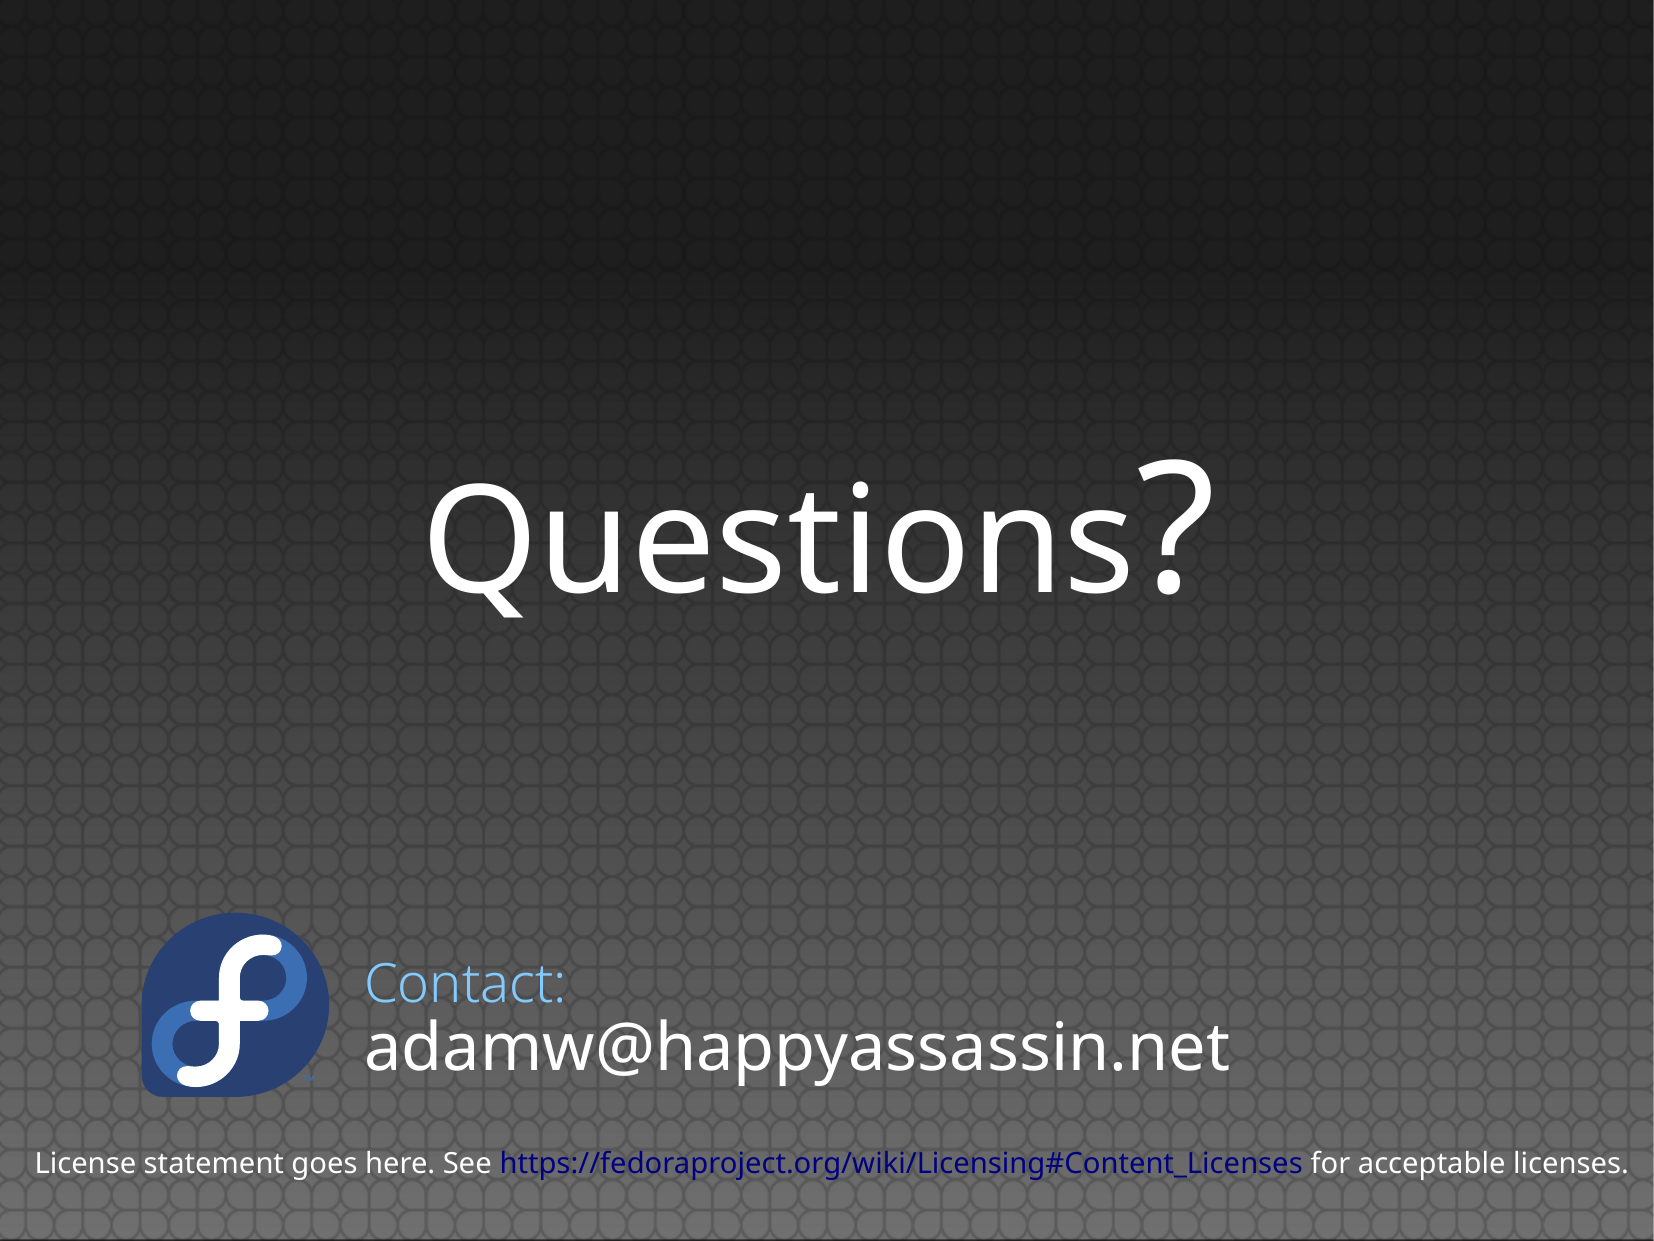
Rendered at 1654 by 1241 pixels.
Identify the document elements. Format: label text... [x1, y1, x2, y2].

text_box adamw@happyassassin.net [349, 992, 1455, 1075]
picture [0, 0, 1654, 1241]
text_box License statement goes here. See https://fedoraproject.org/wiki/Licensing#Content_Licenses for acceptable licenses. [52, 1135, 1611, 1219]
title Questions? [30, 428, 1606, 615]
text_box Contact: [349, 937, 703, 1013]
